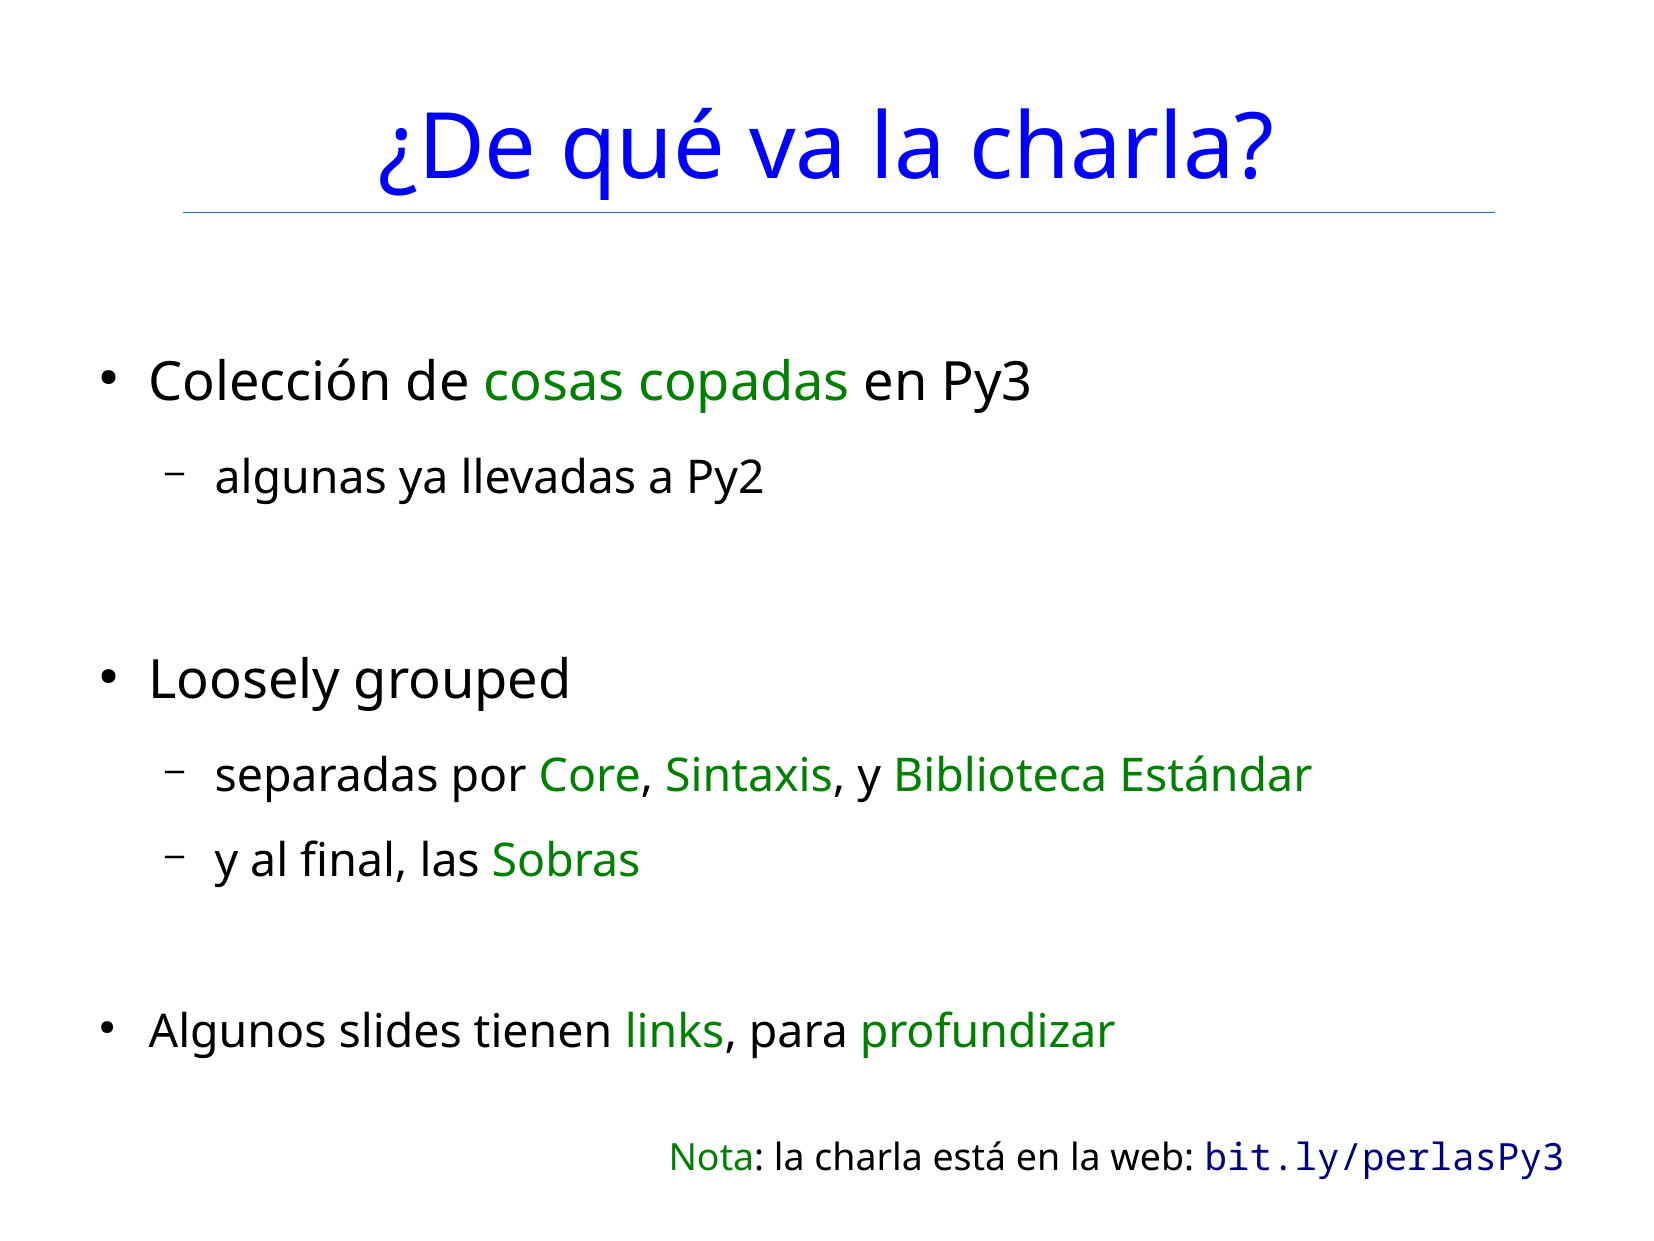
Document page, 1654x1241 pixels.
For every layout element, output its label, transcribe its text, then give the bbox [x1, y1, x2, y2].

list Colección de cosas copadas en Py3 algunas ya llevadas a Py2 Loosely grouped separadas por Core, Sintaxis, y Biblioteca Estándar y al final, las Sobras Algunos slides tienen links, para profundizar [82, 342, 1571, 1062]
text_box Nota: la charla está en la web: bit.ly/perlasPy3 [330, 1121, 1581, 1182]
title ¿De qué va la charla? [82, 49, 1571, 237]
